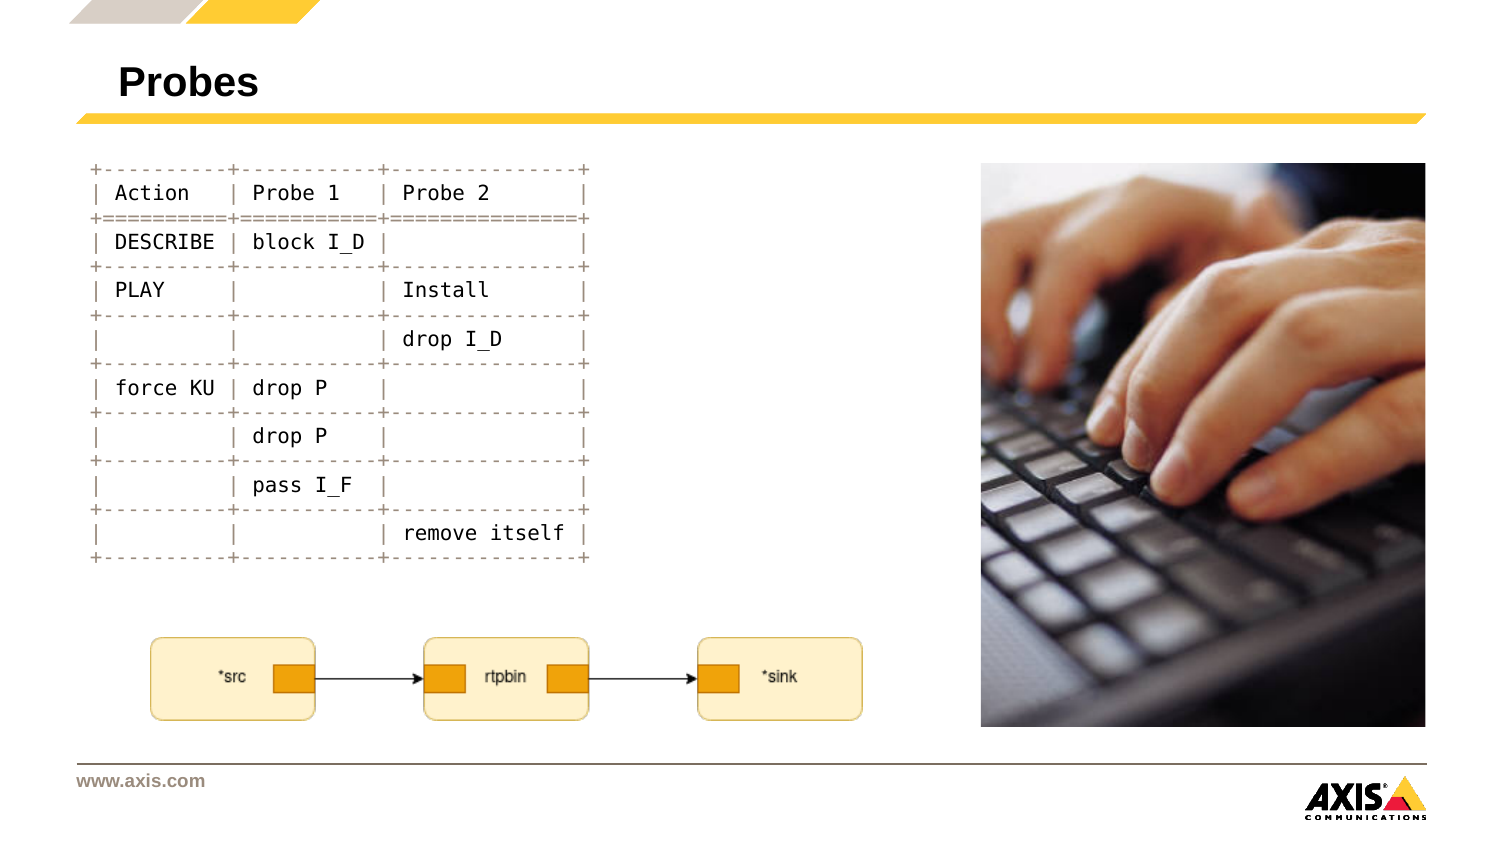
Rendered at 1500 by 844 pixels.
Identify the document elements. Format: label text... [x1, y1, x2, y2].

text_box +----------+-----------+---------------+ | Action | Probe 1 | Probe 2 | +==========+===========+===============+ | DESCRIBE | block I_D | | +----------+-----------+---------------+ | PLAY | | Install | +----------+-----------+---------------+ | | | drop I_D | +----------+-----------+---------------+ | force KU | drop P | | +----------+-----------+---------------+ | | drop P | | +----------+-----------+---------------+ | | pass I_F | | +----------+-----------+---------------+ | | | remove itself | +----------+-----------+---------------+ [75, 150, 638, 578]
picture [1305, 776, 1426, 820]
picture [980, 163, 1426, 728]
title Probes [103, 47, 1462, 108]
picture [150, 637, 863, 721]
